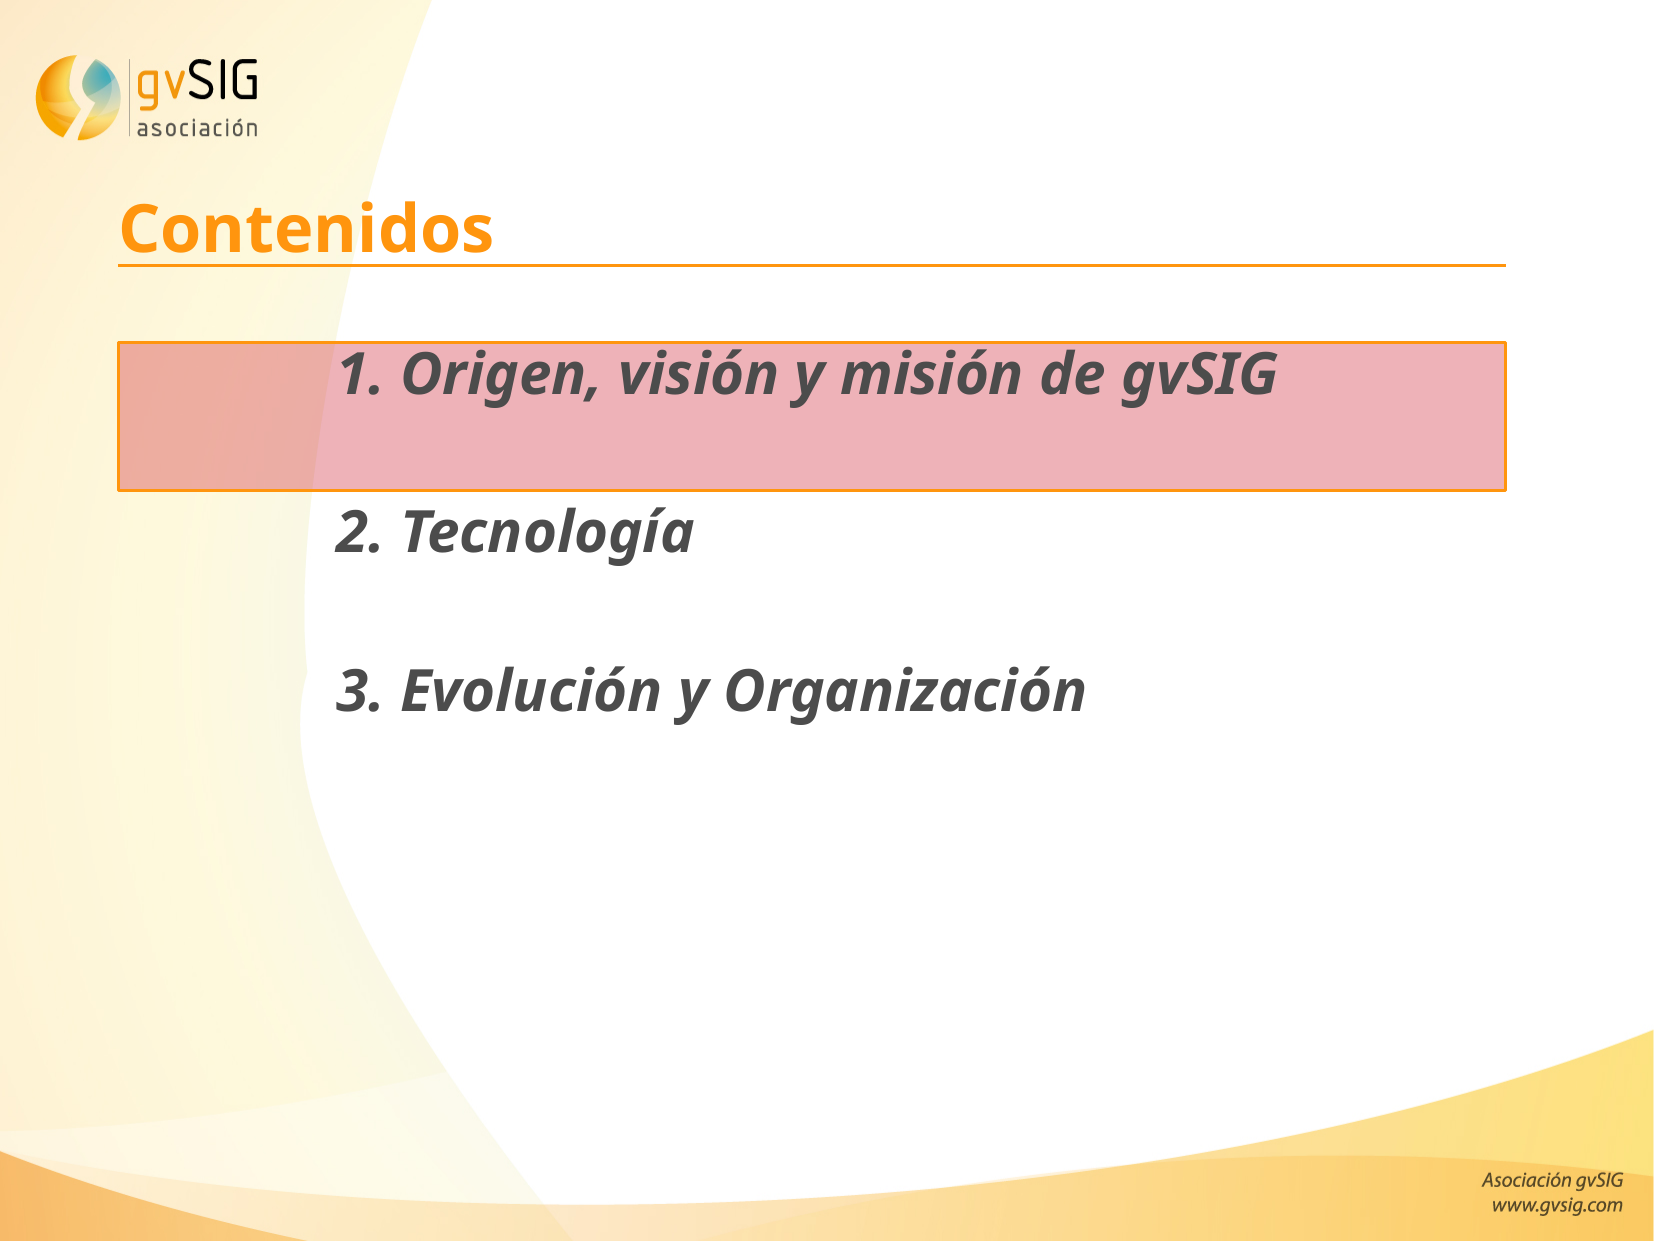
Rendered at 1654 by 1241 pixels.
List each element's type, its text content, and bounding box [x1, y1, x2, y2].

title Contenidos [118, 177, 1607, 276]
title 1. Origen, visión y misión de gvSIG 2. Tecnología 3. Evolución y Organización [336, 355, 1477, 1101]
text_box [118, 342, 1506, 491]
picture [0, 0, 1654, 1241]
